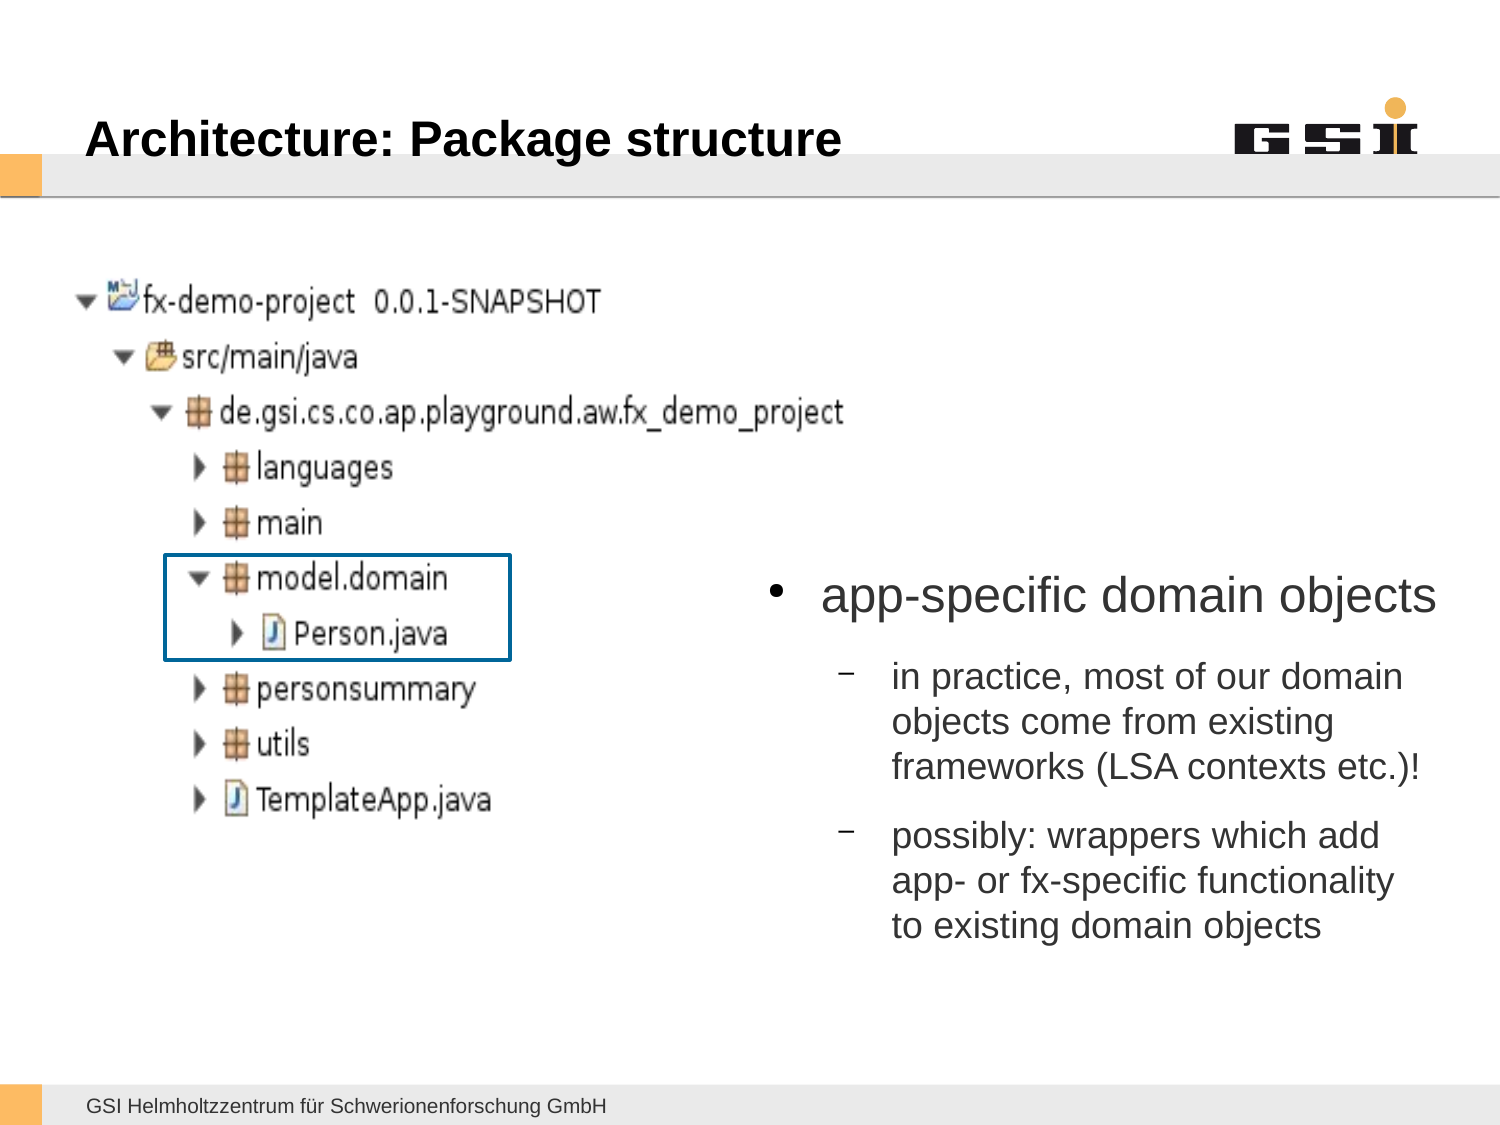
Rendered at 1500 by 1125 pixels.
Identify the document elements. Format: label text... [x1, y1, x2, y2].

picture [67, 269, 856, 826]
list app-specific domain objects in practice, most of our domain objects come from existing frameworks (LSA contexts etc.)! possibly: wrappers which add app- or fx-specific functionality to existing domain objects [735, 554, 1456, 1043]
title Architecture: Package structure [69, 44, 986, 174]
picture [1233, 95, 1419, 154]
